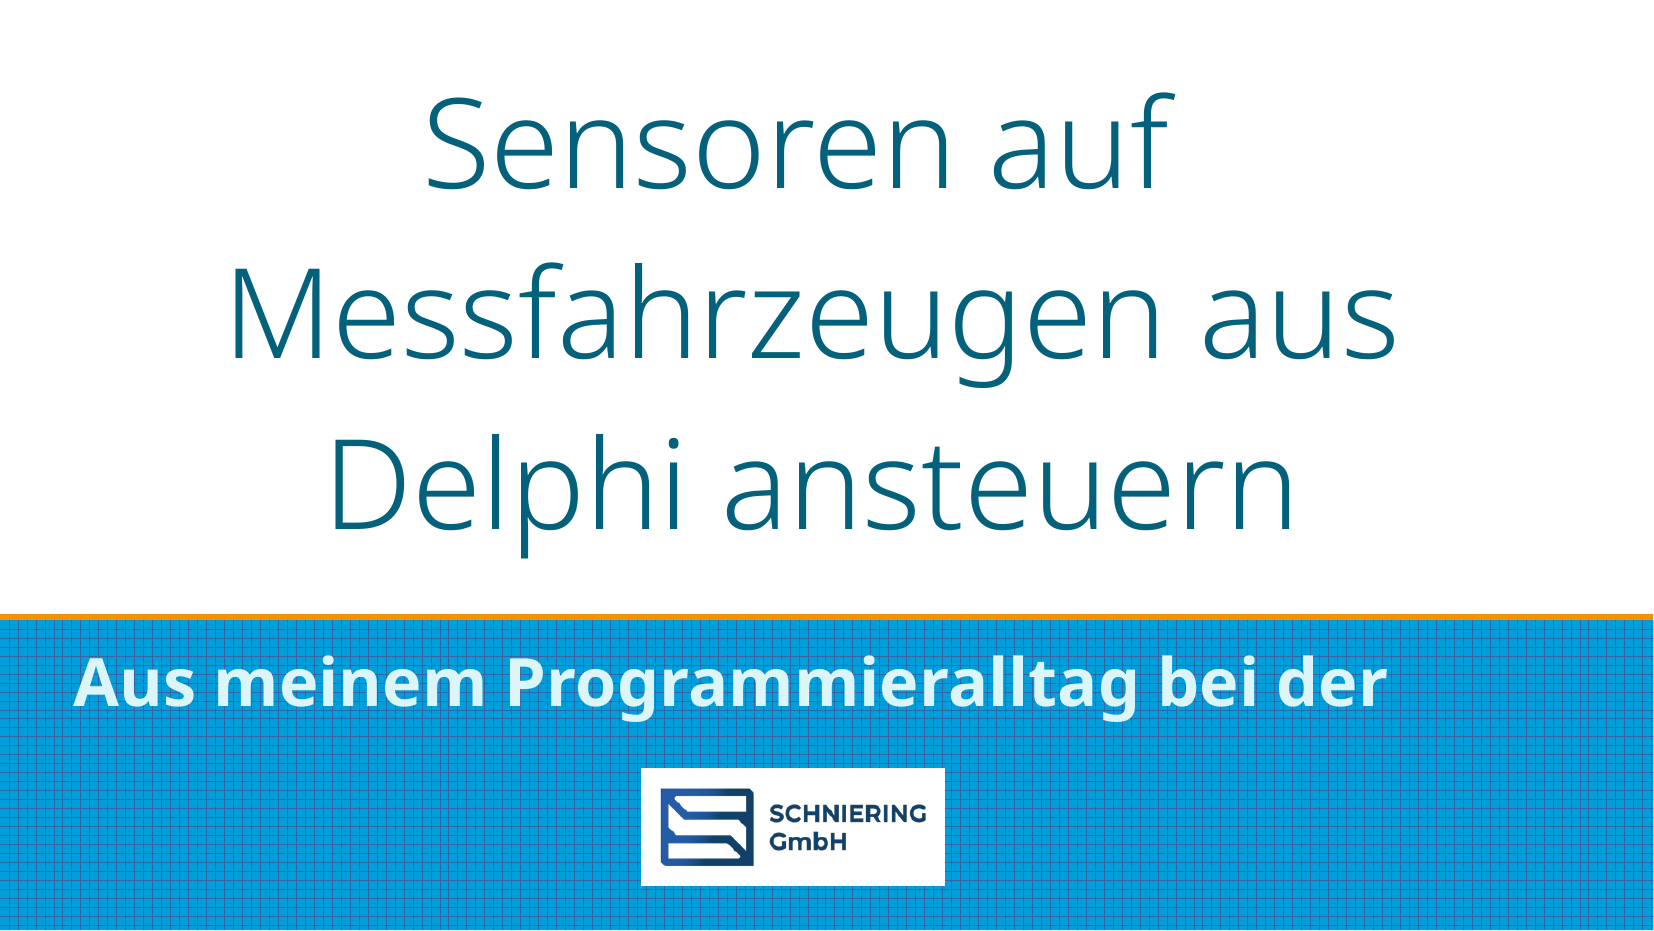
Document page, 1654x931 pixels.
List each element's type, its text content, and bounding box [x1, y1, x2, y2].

picture [642, 769, 944, 885]
title Sensoren auf Messfahrzeugen aus Delphi ansteuern [73, 44, 1551, 576]
subtitle Aus meinem Programmieralltag bei der [73, 634, 1551, 739]
